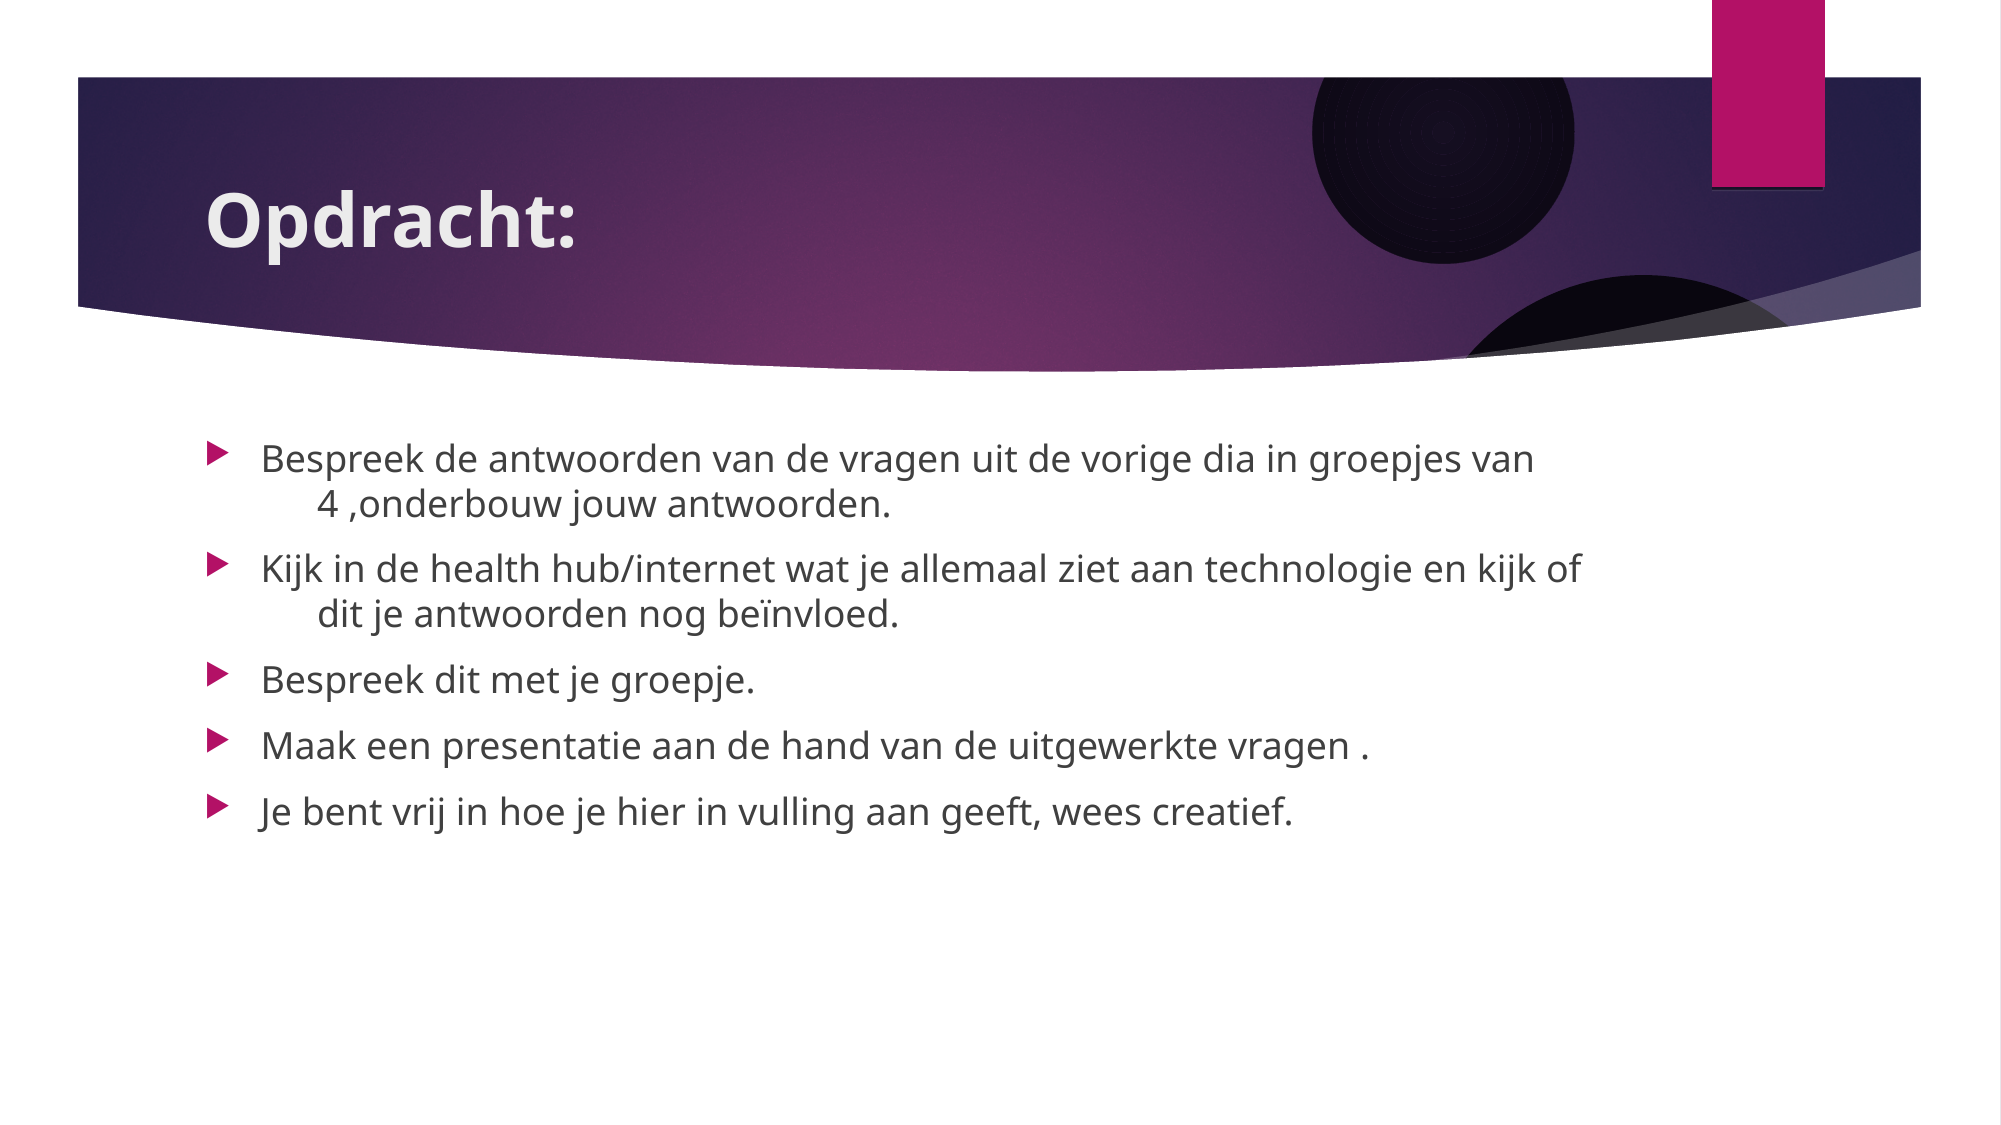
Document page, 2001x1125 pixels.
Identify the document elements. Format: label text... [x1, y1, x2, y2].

title Opdracht: [189, 159, 1627, 276]
list Bespreek de antwoorden van de vragen uit de vorige dia in groepjes van 4 ,onderbouw jouw antwoorden. Kijk in de health hub/internet wat je allemaal ziet aan technologie en kijk of dit je antwoorden nog beïnvloed. Bespreek dit met je groepje. Maak een presentatie aan de hand van de uitgewerkte vragen . Je bent vrij in hoe je hier in vulling aan geeft, wees creatief. [189, 427, 1638, 988]
